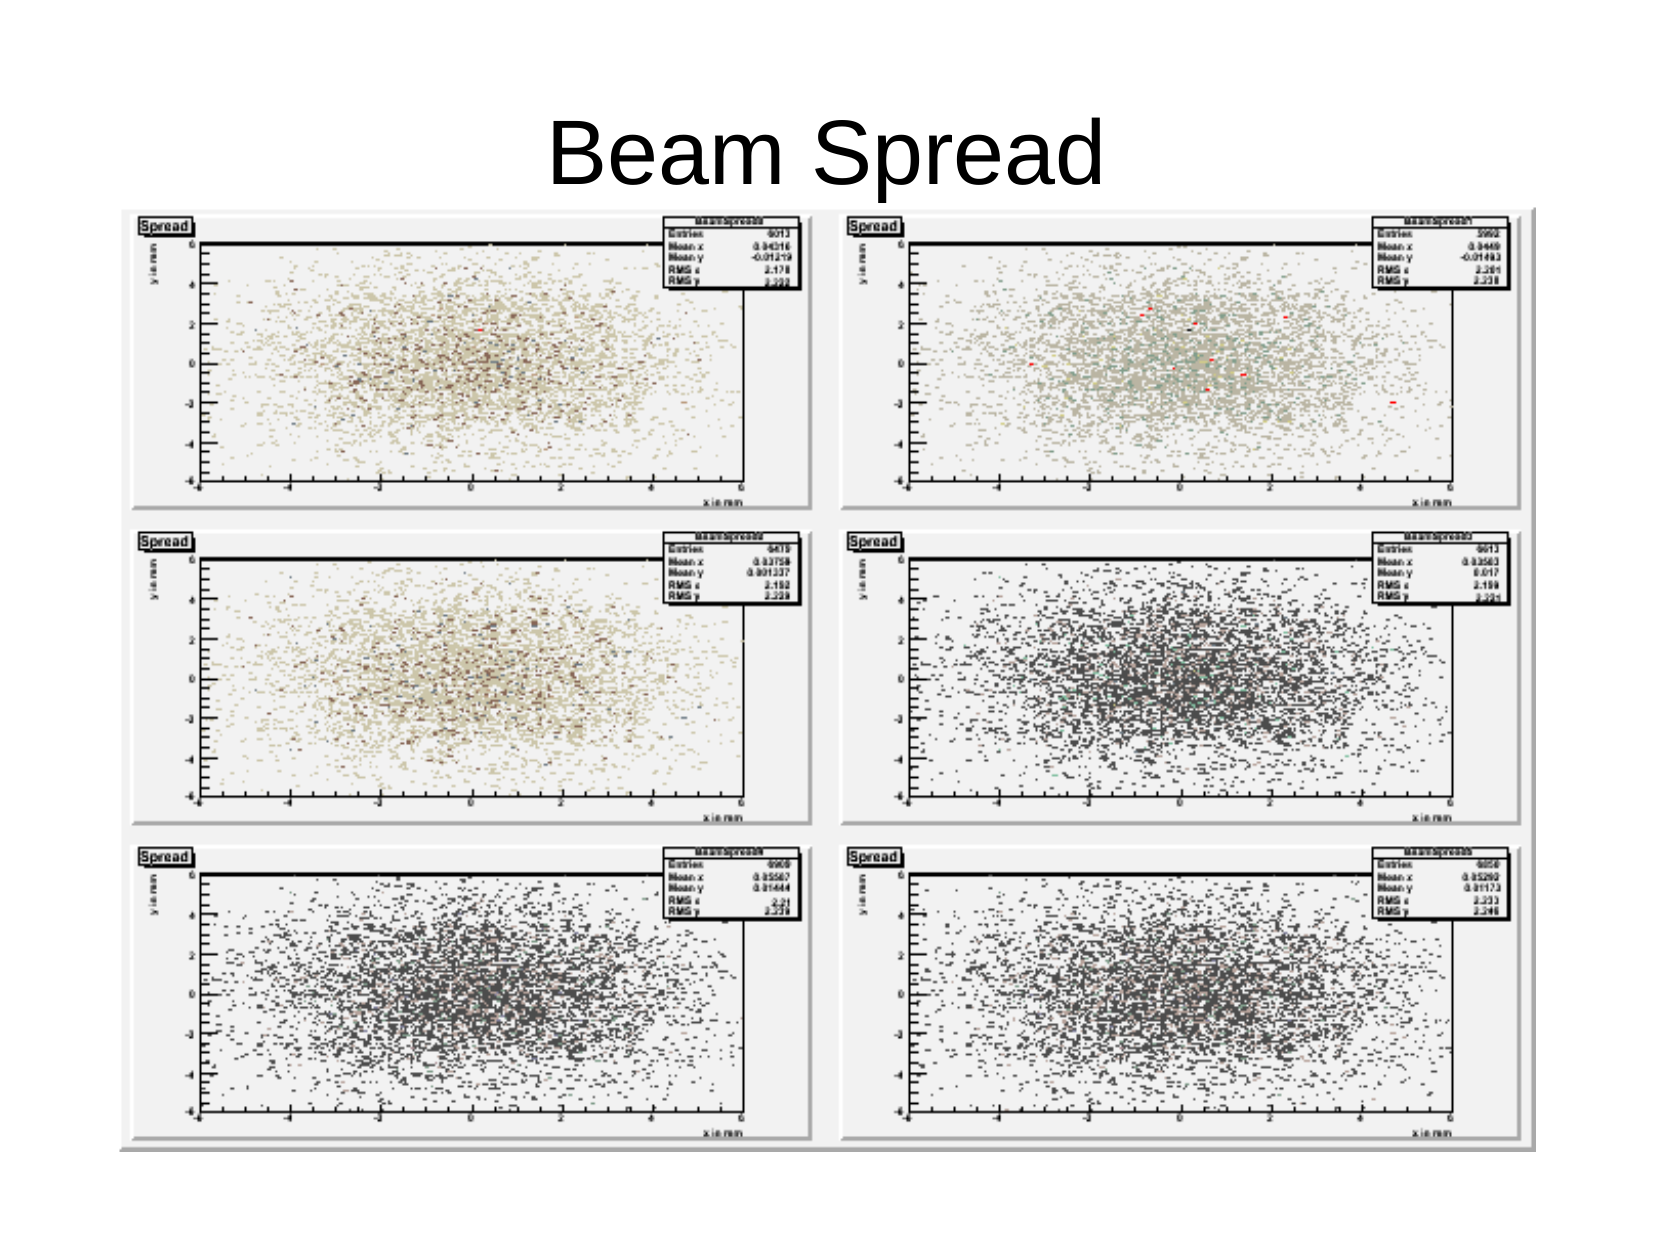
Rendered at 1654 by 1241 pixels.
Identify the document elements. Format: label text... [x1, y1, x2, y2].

picture [118, 206, 1536, 1152]
title Beam Spread [82, 56, 1571, 250]
